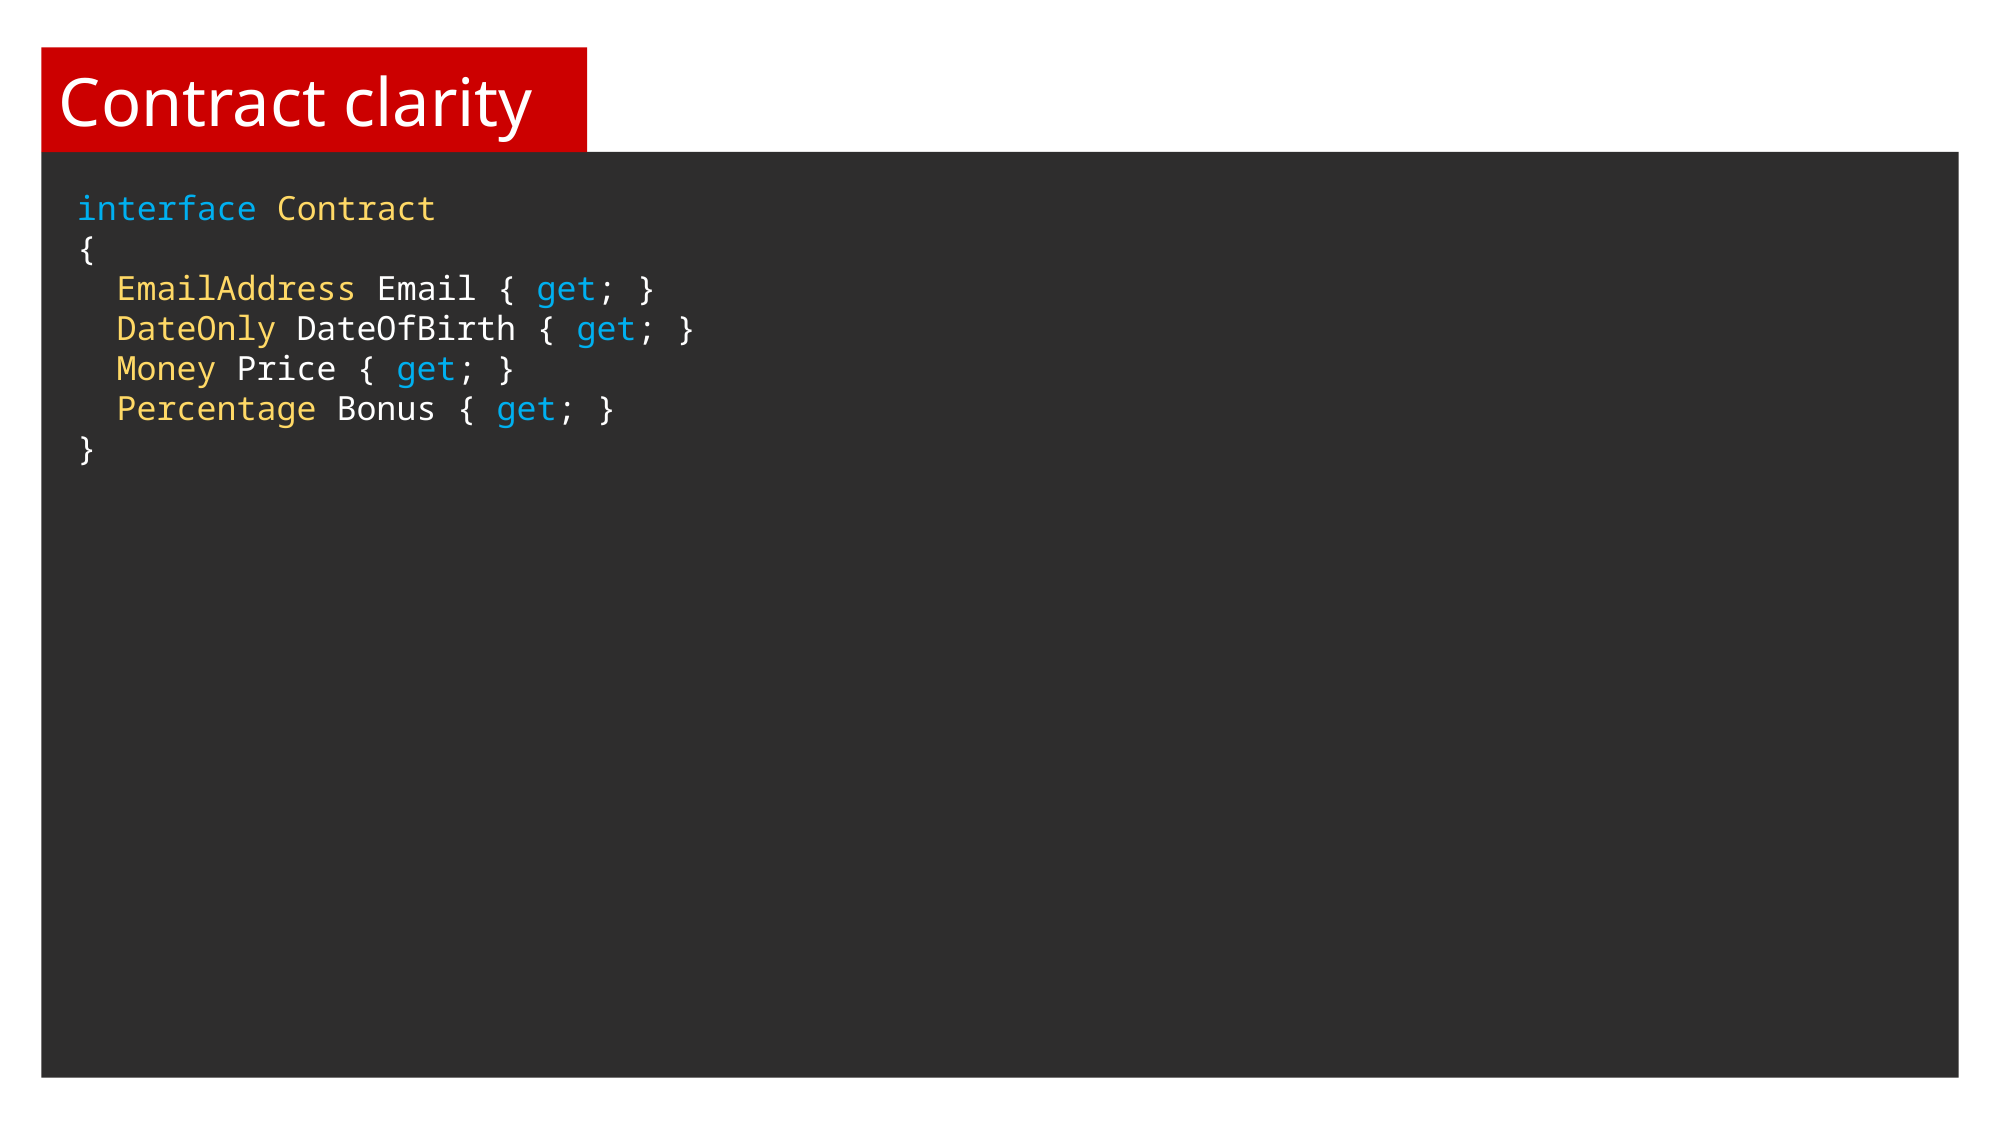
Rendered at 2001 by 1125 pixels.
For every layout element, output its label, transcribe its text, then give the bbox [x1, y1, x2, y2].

text_box Contract clarity [41, 47, 588, 153]
text_box [41, 152, 1959, 1078]
text_box interface Contract { EmailAddress Email { get; } DateOnly DateOfBirth { get; } Money Price { get; } Percentage Bonus { get; } } [41, 152, 1582, 558]
